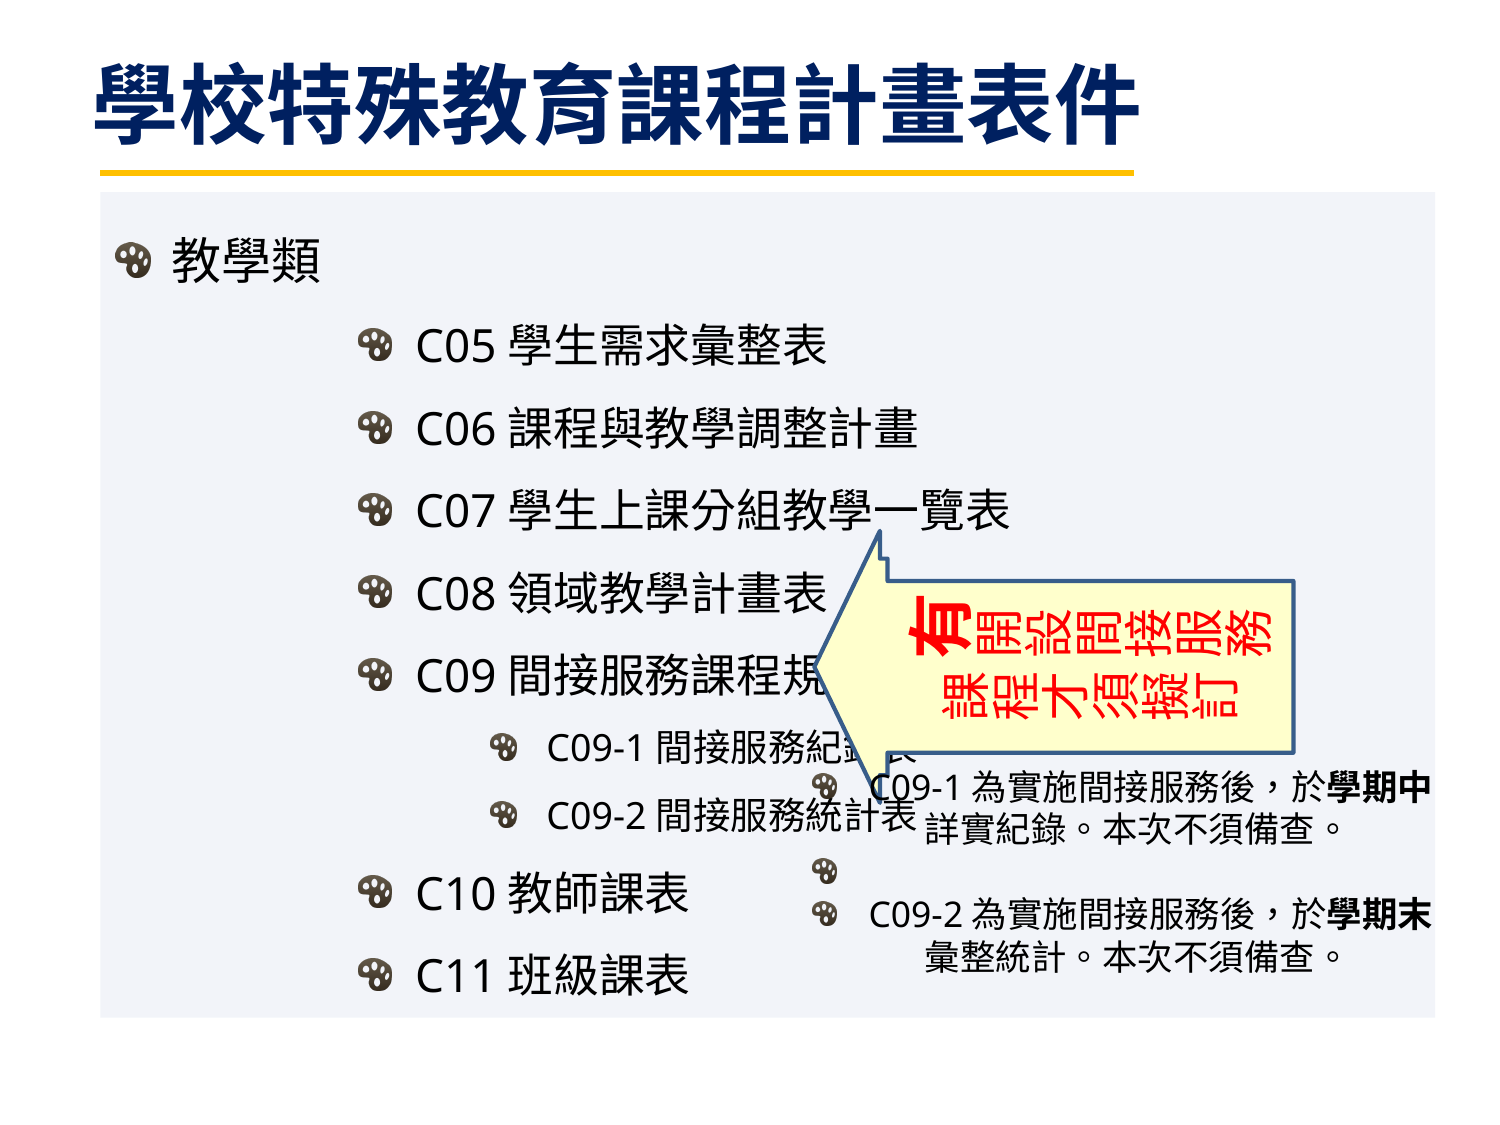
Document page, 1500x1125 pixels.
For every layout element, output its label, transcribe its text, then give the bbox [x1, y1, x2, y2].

text_box 學校特殊教育課程計畫表件 [76, 42, 1168, 164]
text_box 教學類 C05學生需求彙整表 C06課程與教學調整計畫 C07學生上課分組教學一覽表 C08領域教學計畫表 C09間接服務課程規劃表 C09-1間接服務紀錄表 C09-2間接服務統計表 C10教師課表 C11班級課表 [100, 192, 1436, 1018]
text_box C09-1為實施間接服務後，於學期中詳實紀錄。本次不須備查。 C09-2為實施間接服務後，於學期末彙整統計。本次不須備查。 [797, 757, 1459, 985]
text_box 有開設間接服務課程才須擬訂 [814, 530, 1294, 757]
